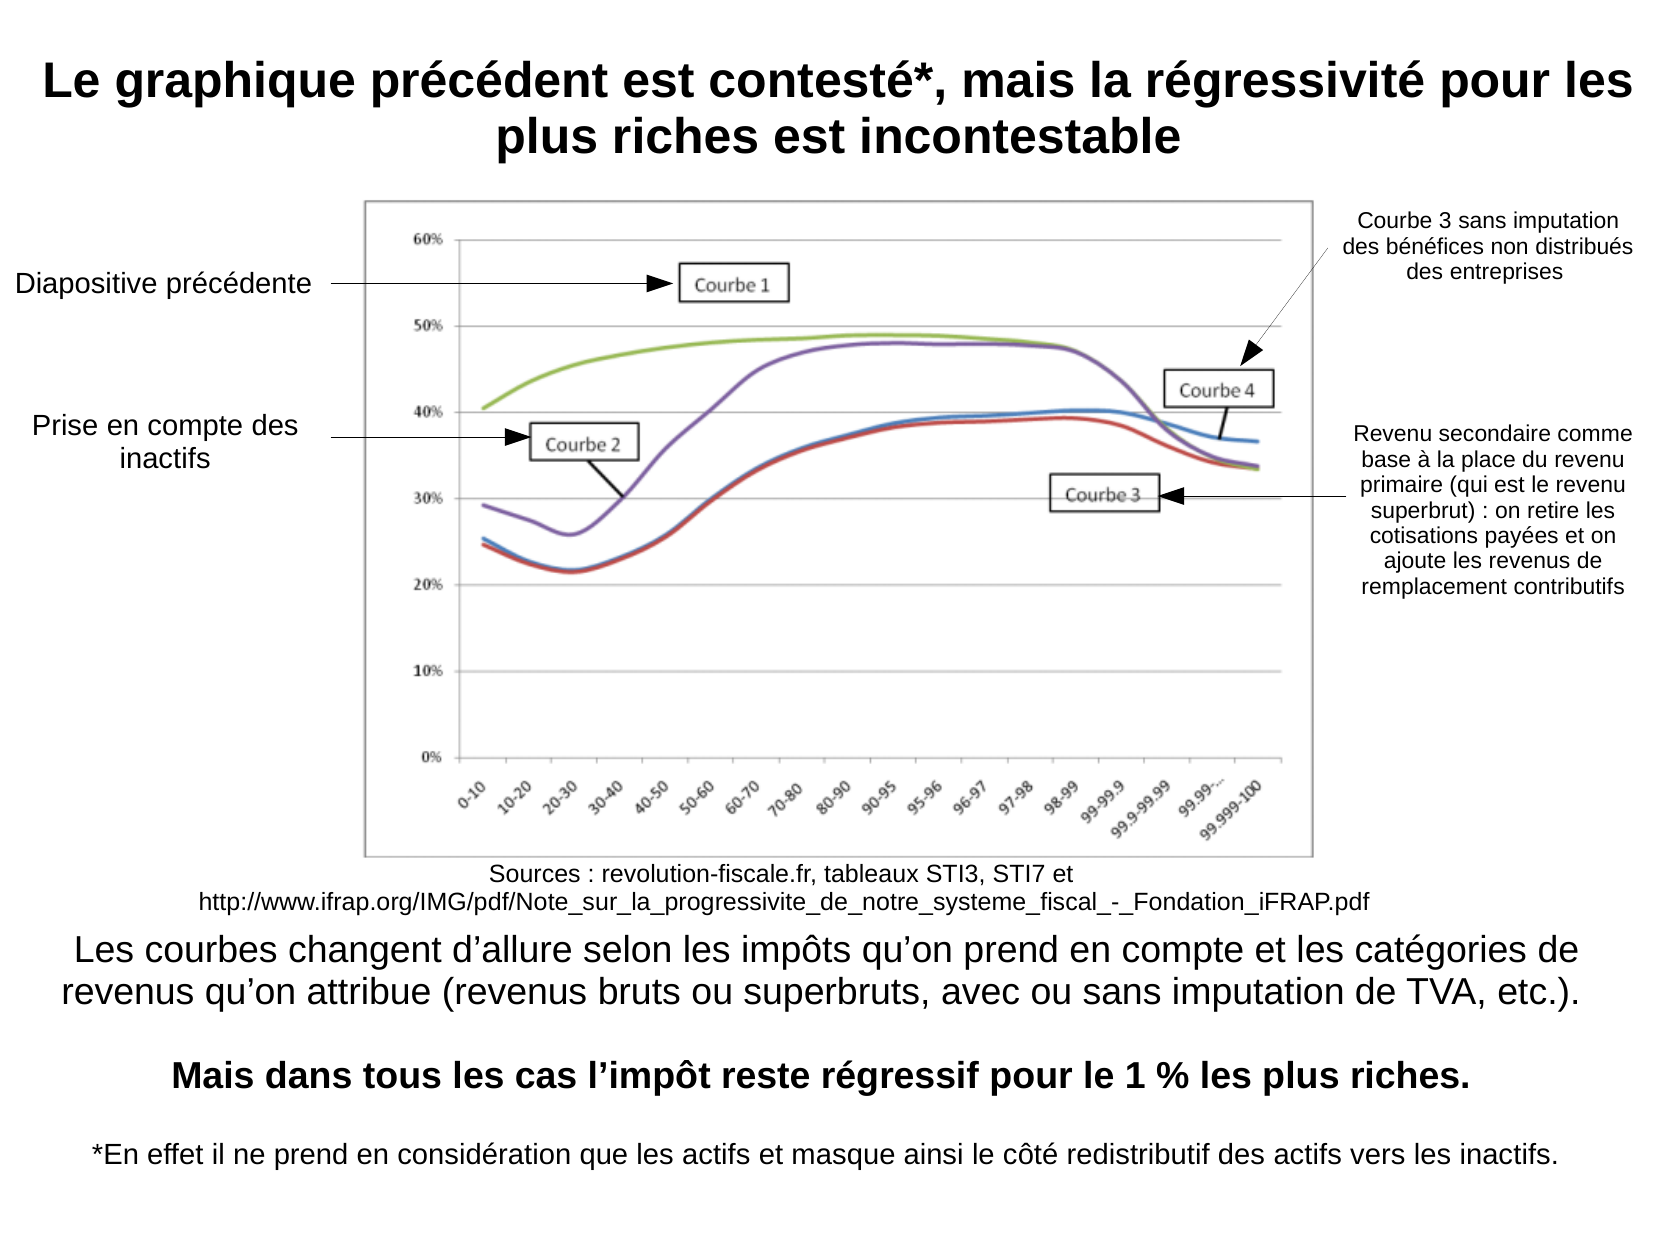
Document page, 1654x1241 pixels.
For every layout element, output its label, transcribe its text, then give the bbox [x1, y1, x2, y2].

picture [354, 188, 1328, 852]
text_box Diapositive précédente [0, 259, 331, 308]
text_box Courbe 3 sans imputation des bénéfices non distribués des entreprises [1322, 200, 1654, 294]
text_box Le graphique précédent est contesté*, mais la régressivité pour les plus riches est incontestable [0, 45, 1654, 173]
text_box Revenu secondaire comme base à la place du revenu primaire (qui est le revenu superbrut) : on retire les cotisations payées et on ajoute les revenus de remplacement contributifs [1327, 413, 1654, 611]
text_box Sources : revolution-fiscale.fr, tableaux STI3, STI7 et http://www.ifrap.org/IMG/pdf/Note_sur_la_progressivite_de_notre_systeme_fiscal_-_Fondation_iFRAP.pdf [0, 852, 1613, 924]
text_box Les courbes changent d’allure selon les impôts qu’on prend en compte et les catégories de revenus qu’on attribue (revenus bruts ou superbruts, avec ou sans imputation de TVA, etc.). Mais dans tous les cas l’impôt reste régressif pour le 1 % les plus riches. *En effet il ne prend en considération que les actifs et masque ainsi le côté redistributif des actifs vers les inactifs. [0, 920, 1654, 1179]
text_box Prise en compte des inactifs [0, 401, 331, 482]
